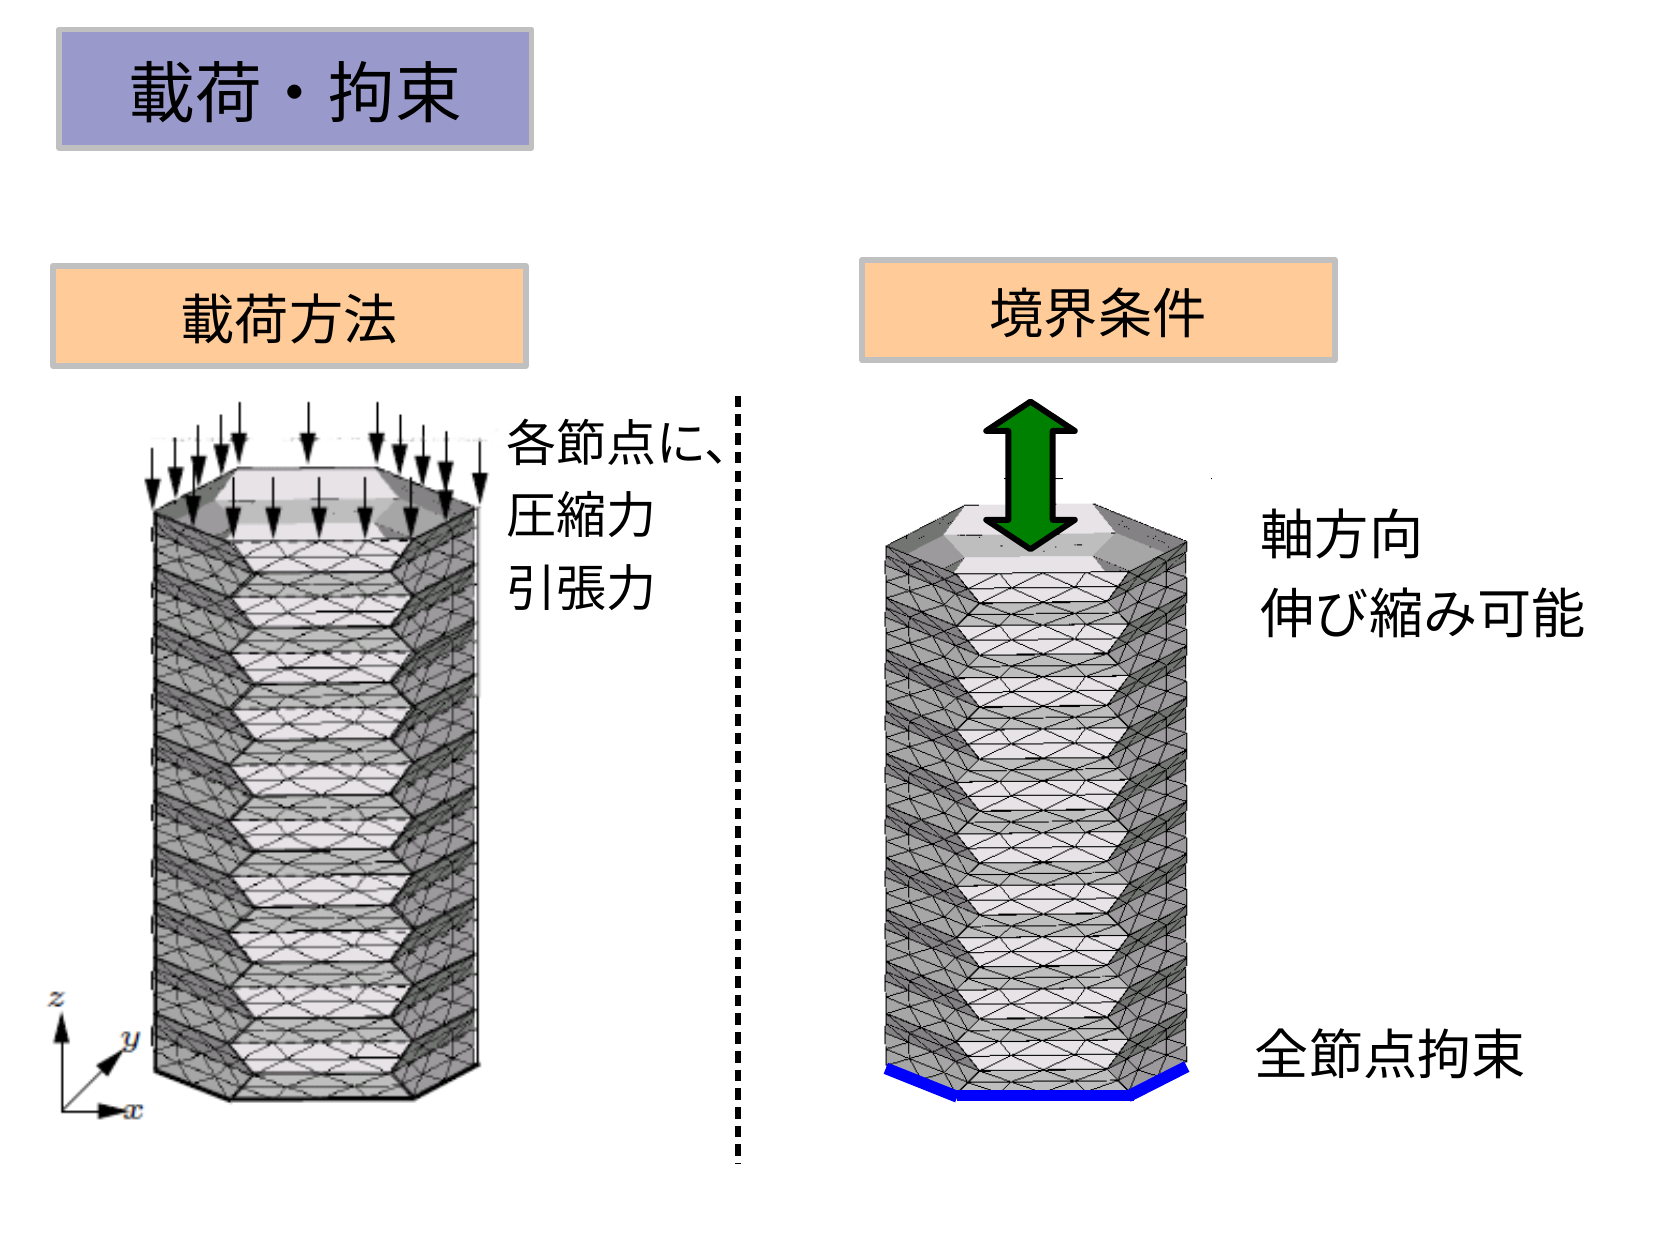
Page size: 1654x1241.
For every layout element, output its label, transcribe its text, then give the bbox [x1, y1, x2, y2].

text_box [986, 401, 1075, 550]
picture [43, 388, 544, 1128]
text_box 全節点拘束 [1240, 1004, 1577, 1091]
text_box 載荷・拘束 [59, 29, 532, 148]
picture [862, 478, 1212, 1102]
text_box 載荷方法 [53, 265, 526, 367]
text_box 各節点に、 圧縮力 引張力 [491, 395, 876, 607]
text_box 境界条件 [862, 259, 1335, 361]
text_box 軸方向 伸び縮み可能 [1246, 484, 1636, 642]
